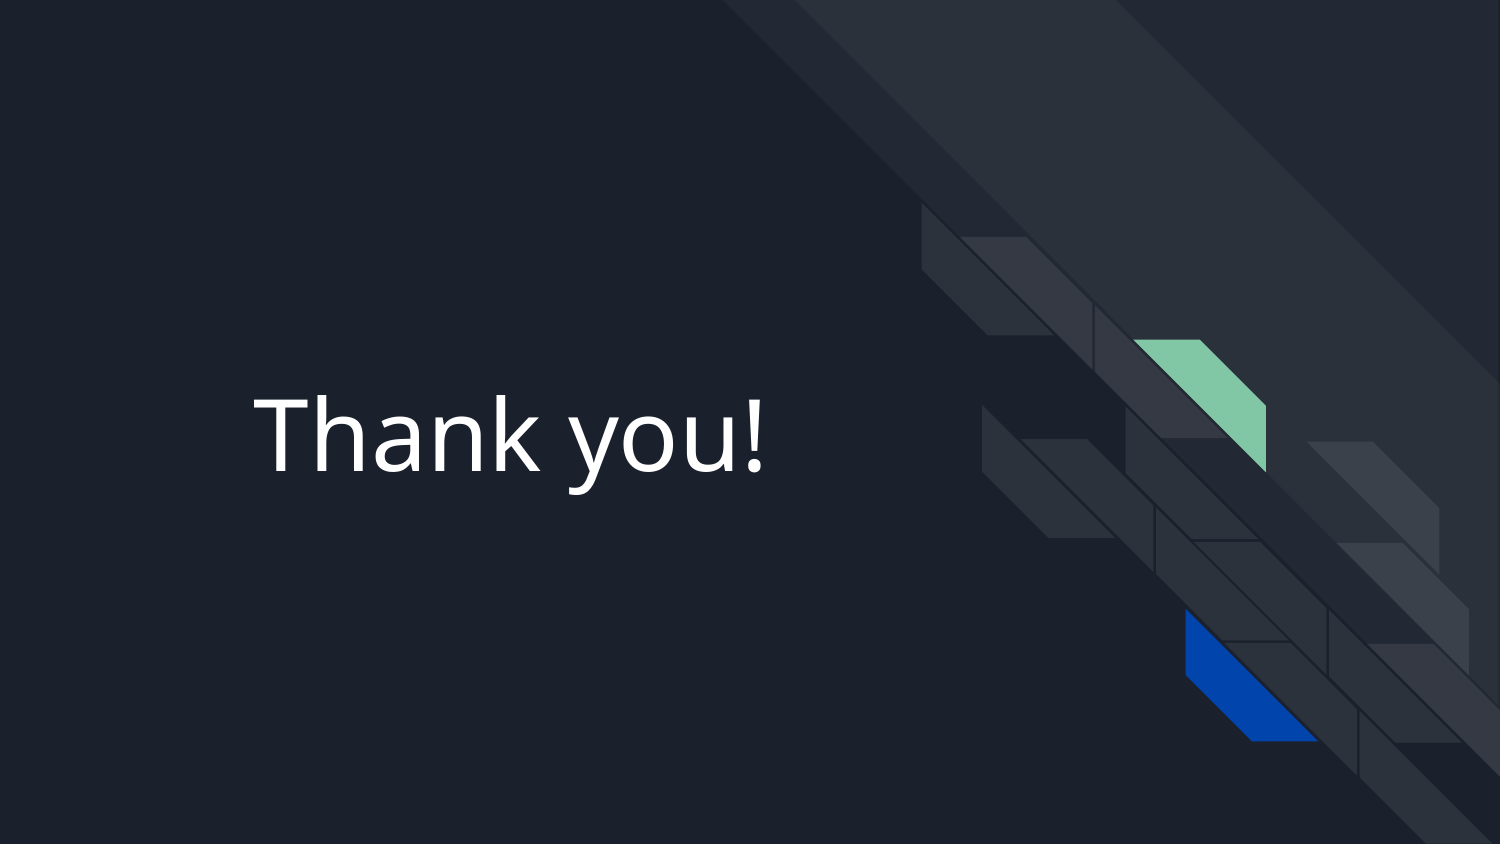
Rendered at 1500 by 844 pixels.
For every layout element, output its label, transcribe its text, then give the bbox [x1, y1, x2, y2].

title Thank you! [135, 336, 888, 526]
